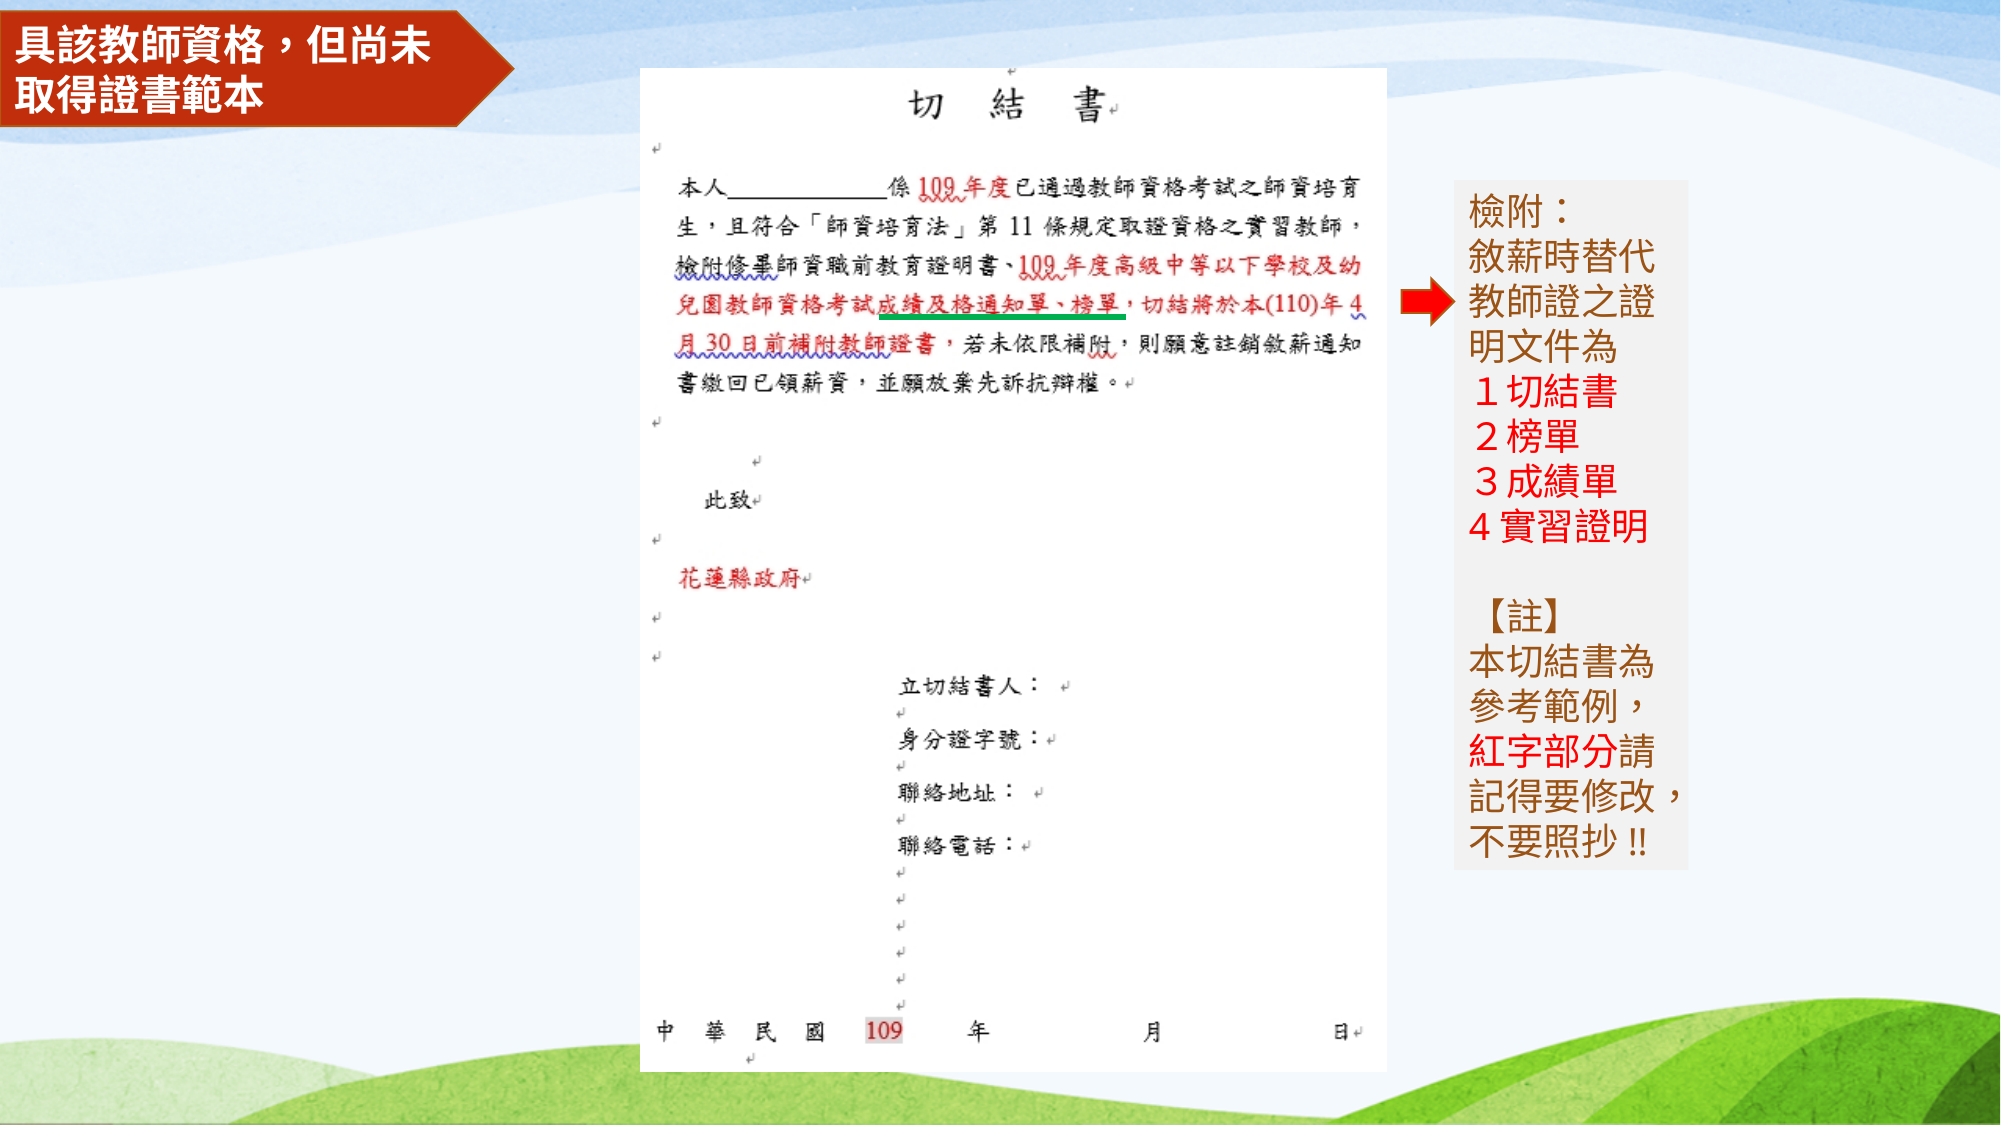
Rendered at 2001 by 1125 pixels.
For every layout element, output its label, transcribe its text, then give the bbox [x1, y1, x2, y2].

picture [0, 0, 2001, 1125]
text_box 具該教師資格，但尚未取得證書範本 [0, 11, 514, 127]
text_box 檢附： 敘薪時替代教師證之證明文件為 １切結書 ２榜單 ３成績單 4實習證明 【註】 本切結書為參考範例，紅字部分請記得要修改，不要照抄!! [1454, 180, 1689, 871]
text_box [1401, 278, 1455, 325]
